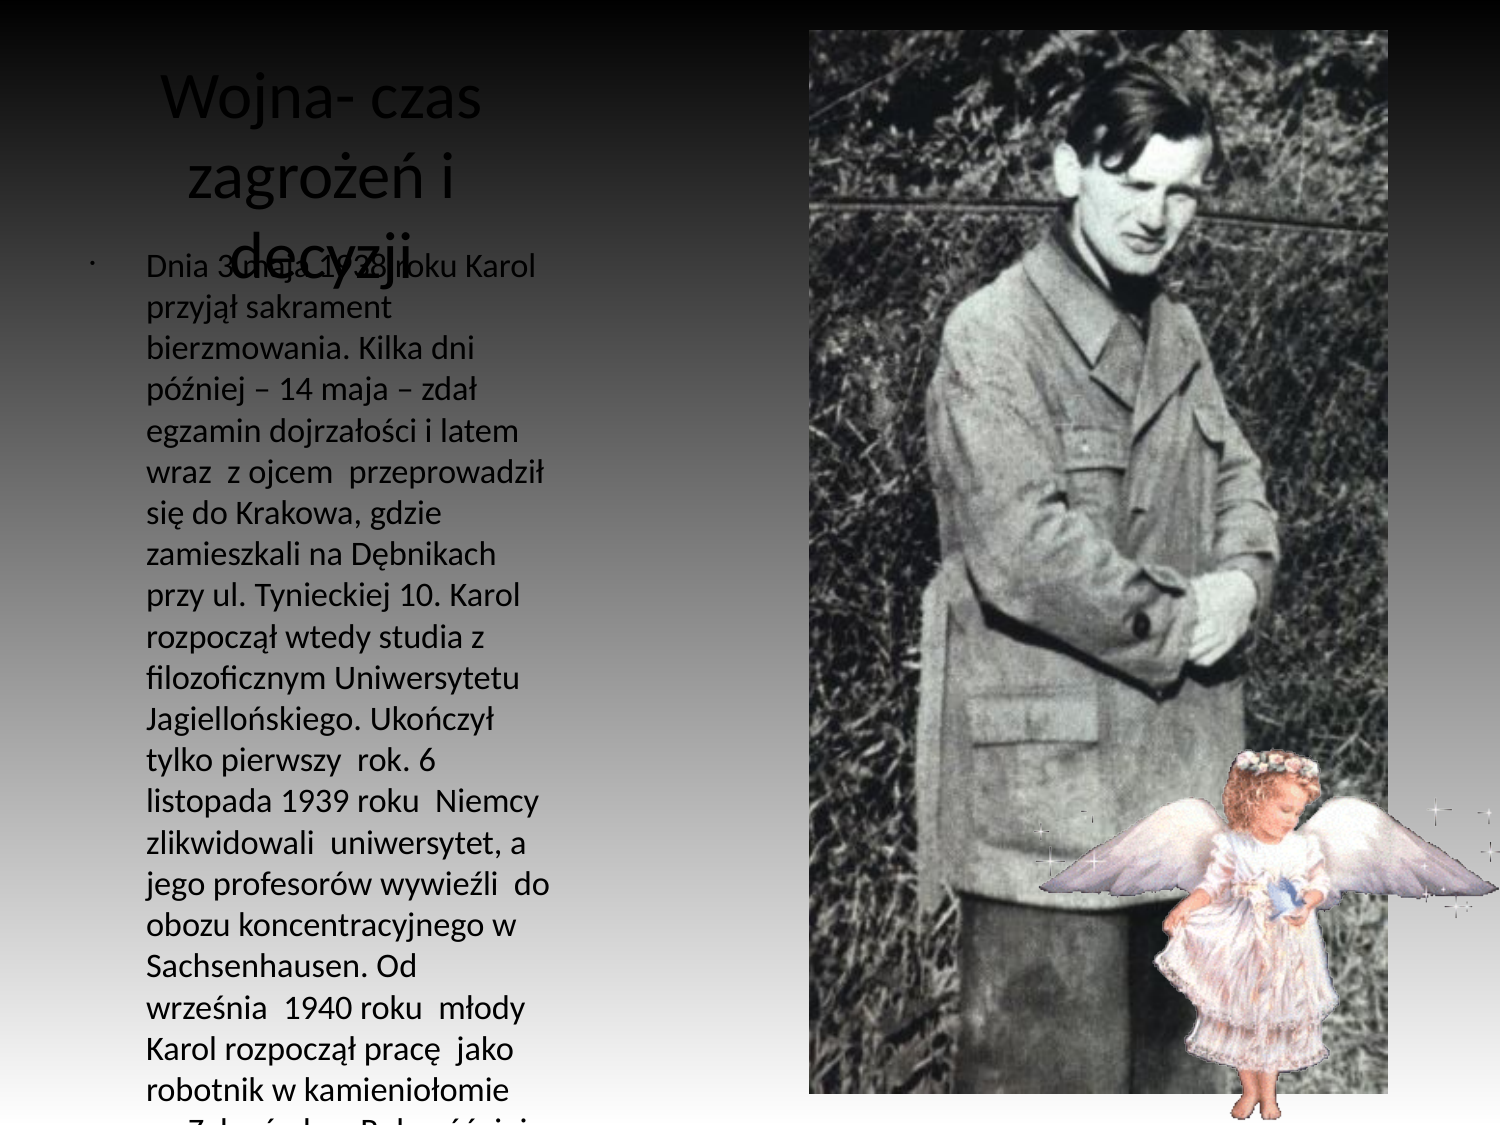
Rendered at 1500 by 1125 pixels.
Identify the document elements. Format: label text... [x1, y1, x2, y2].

list Dnia 3 maja 1938 roku Karol przyjął sakrament bierzmowania. Kilka dni później – 14 maja – zdał egzamin dojrzałości i latem wraz z ojcem przeprowadził się do Krakowa, gdzie zamieszkali na Dębnikach przy ul. Tynieckiej 10. Karol rozpoczął wtedy studia z filozoficznym Uniwersytetu Jagiellońskiego. Ukończył tylko pierwszy rok. 6 listopada 1939 roku Niemcy zlikwidowali uniwersytet, a jego profesorów wywieźli do obozu koncentracyjnego w Sachsenhausen. Od września 1940 roku młody Karol rozpoczął pracę jako robotnik w kamieniołomie na Zakrzówku. Rok później przyszedł do oczyszczalni wody w fabryce sody Solvay w Borku Fałęckim w Krakowie [75, 236, 569, 1005]
title Wojna- czas zagrożeń i decyzji [75, 44, 569, 236]
picture [809, 30, 1500, 1125]
